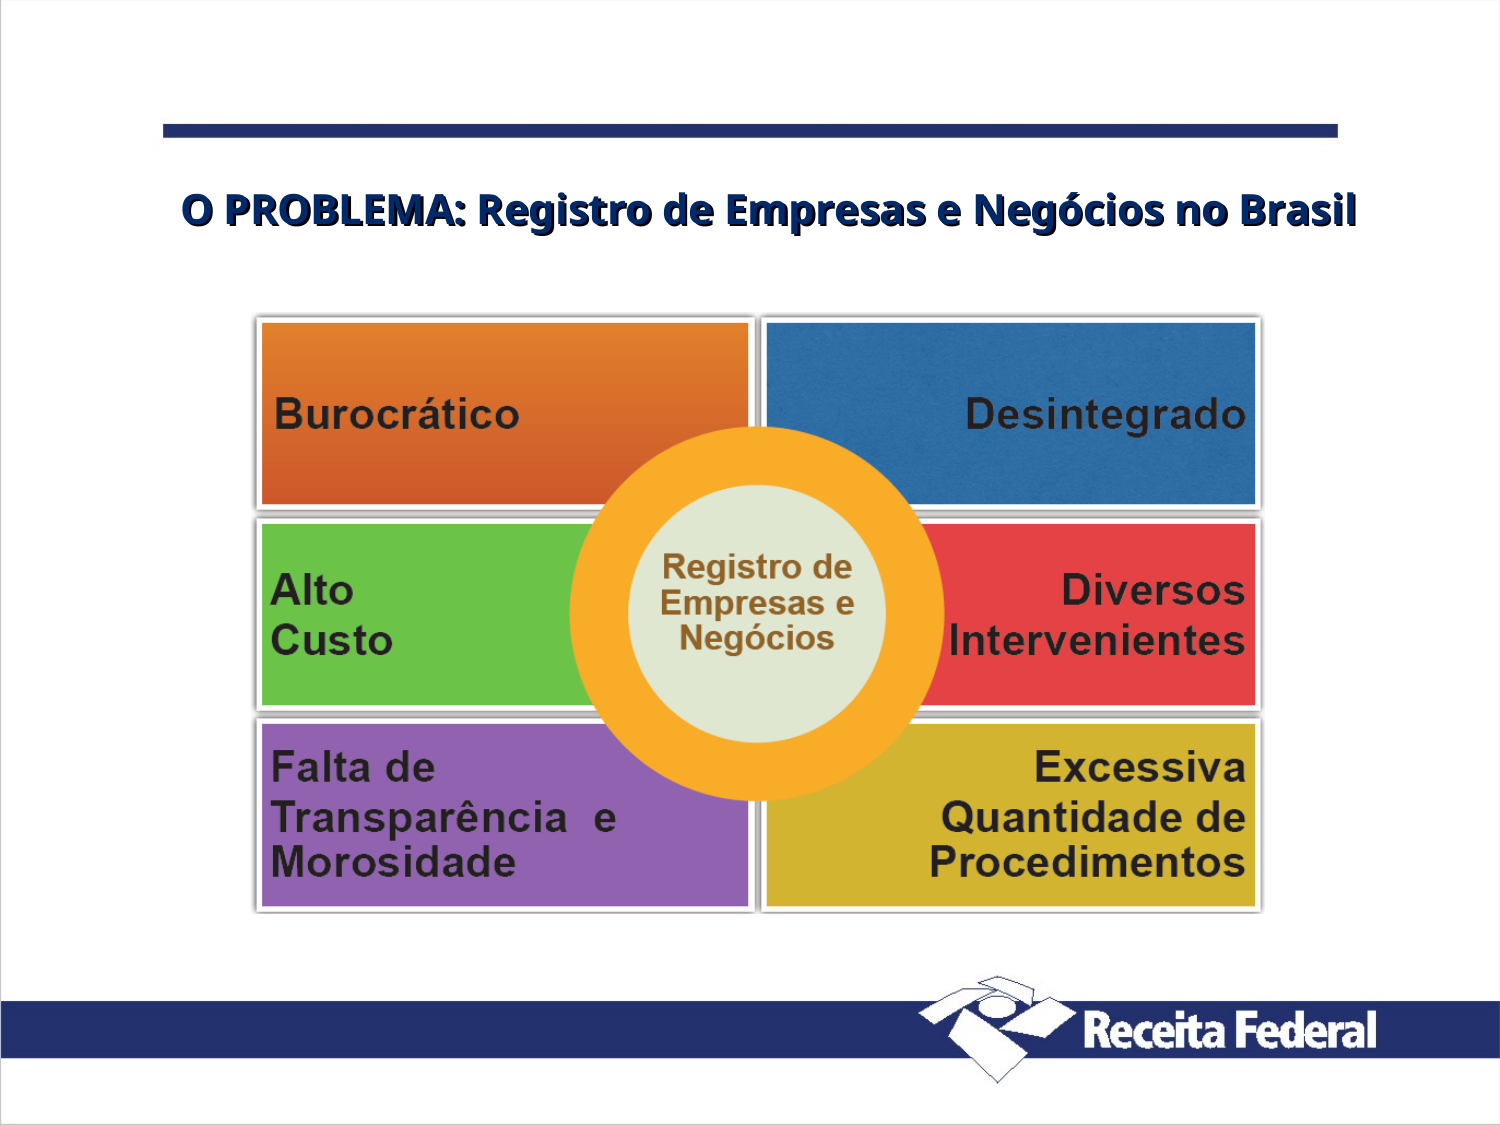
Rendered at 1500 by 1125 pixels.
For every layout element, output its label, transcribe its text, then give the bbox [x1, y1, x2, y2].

text_box O PROBLEMA: Registro de Empresas e Negócios no Brasil [37, 174, 1500, 241]
chart [249, 312, 1265, 914]
picture [0, 0, 1500, 1125]
